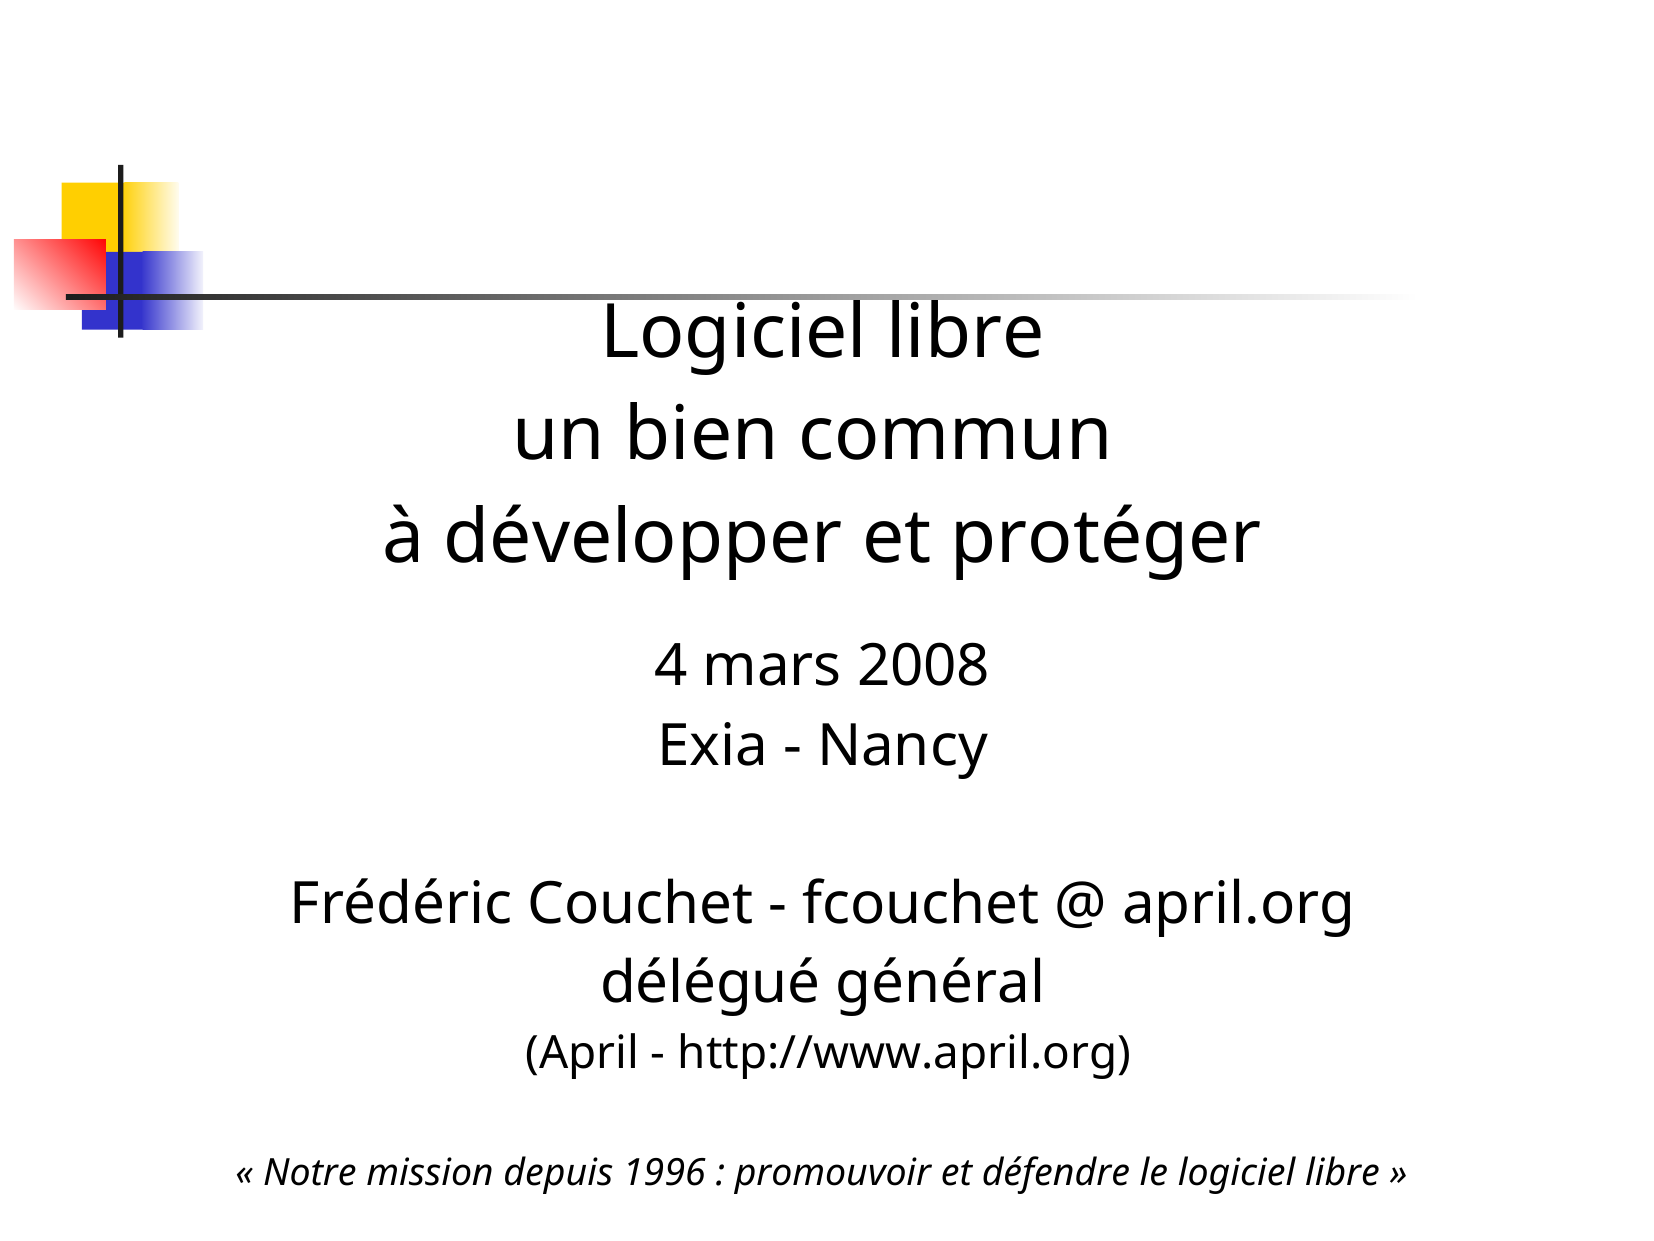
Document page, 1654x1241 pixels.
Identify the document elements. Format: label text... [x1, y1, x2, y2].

subtitle Logiciel libre un bien commun à développer et protéger 4 mars 2008 Exia - Nancy Frédéric Couchet - fcouchet @ april.org délégué général (April - http://www.april.org) « Notre mission depuis 1996 : promouvoir et défendre le logiciel libre » [78, 234, 1532, 1160]
